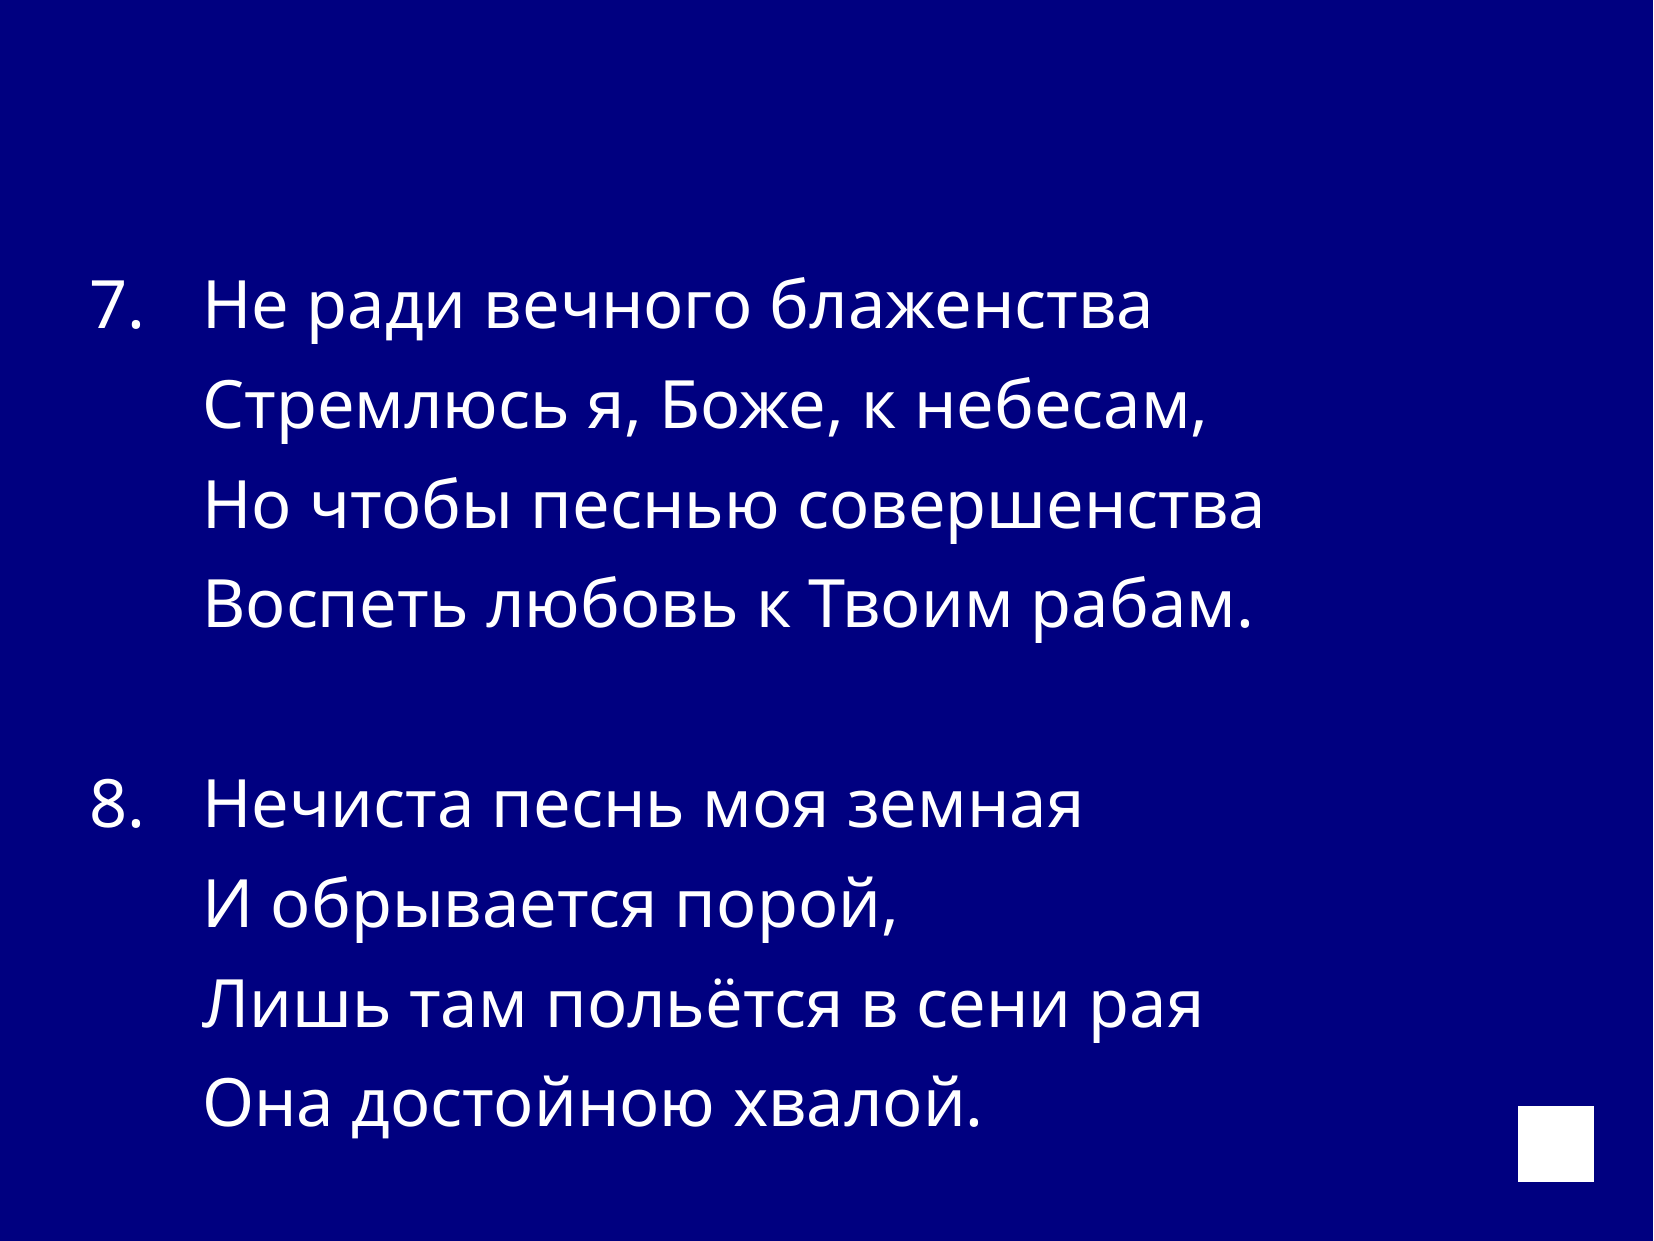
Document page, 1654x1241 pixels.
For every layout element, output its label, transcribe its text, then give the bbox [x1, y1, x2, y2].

text_box 7. Не ради вечного блаженства Стремлюсь я, Боже, к небесам, Но чтобы песнью совершенства Воспеть любовь к Твоим рабам. 8. Нечиста песнь моя земная И обрывается порой, Лишь там польётся в сени рая Она достойною хвалой. [75, 150, 1576, 1163]
text_box [1518, 1106, 1594, 1182]
